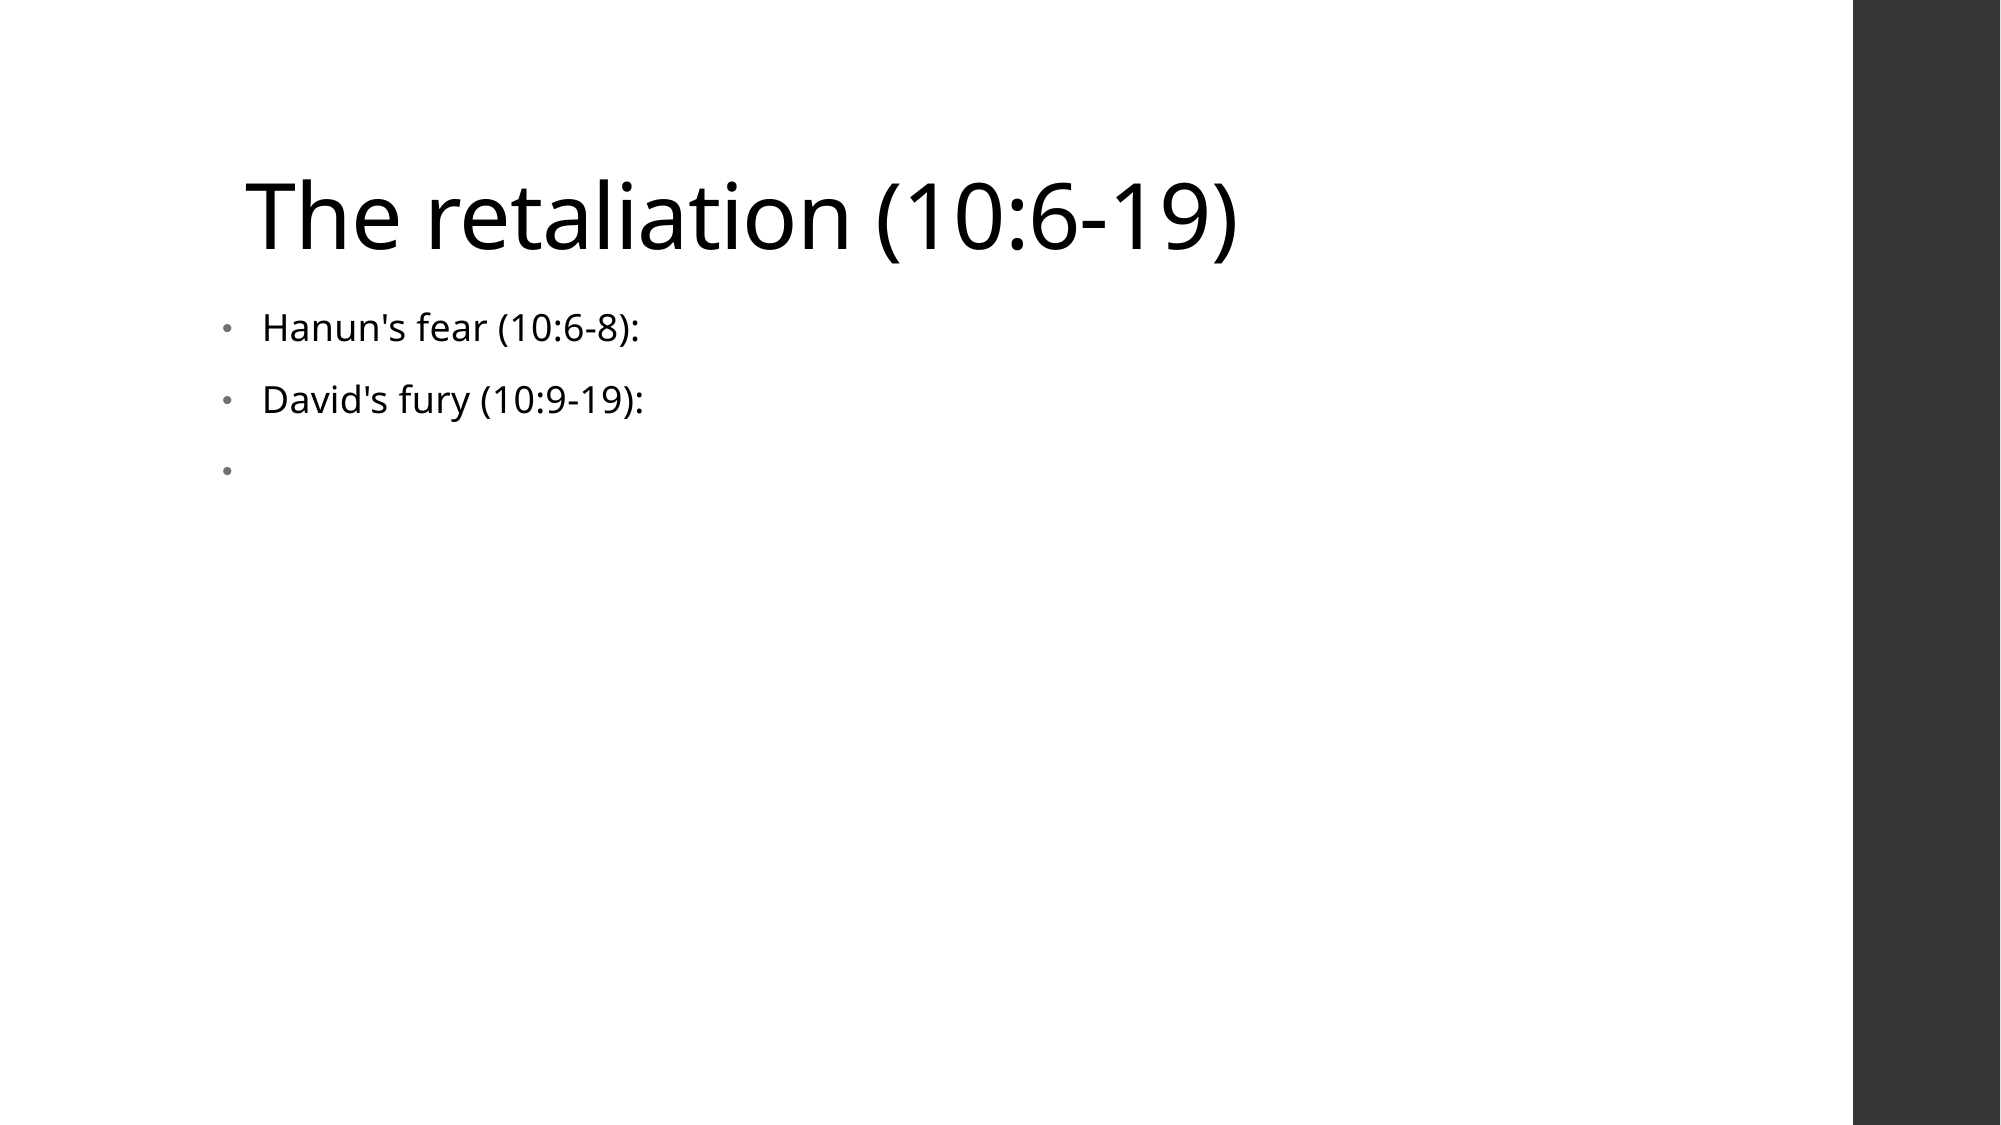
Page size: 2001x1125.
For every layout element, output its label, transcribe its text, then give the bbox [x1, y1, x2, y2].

title The retaliation (10:6-19) [206, 60, 1797, 278]
list Hanun's fear (10:6-8): David's fury (10:9-19): [206, 299, 1617, 1014]
